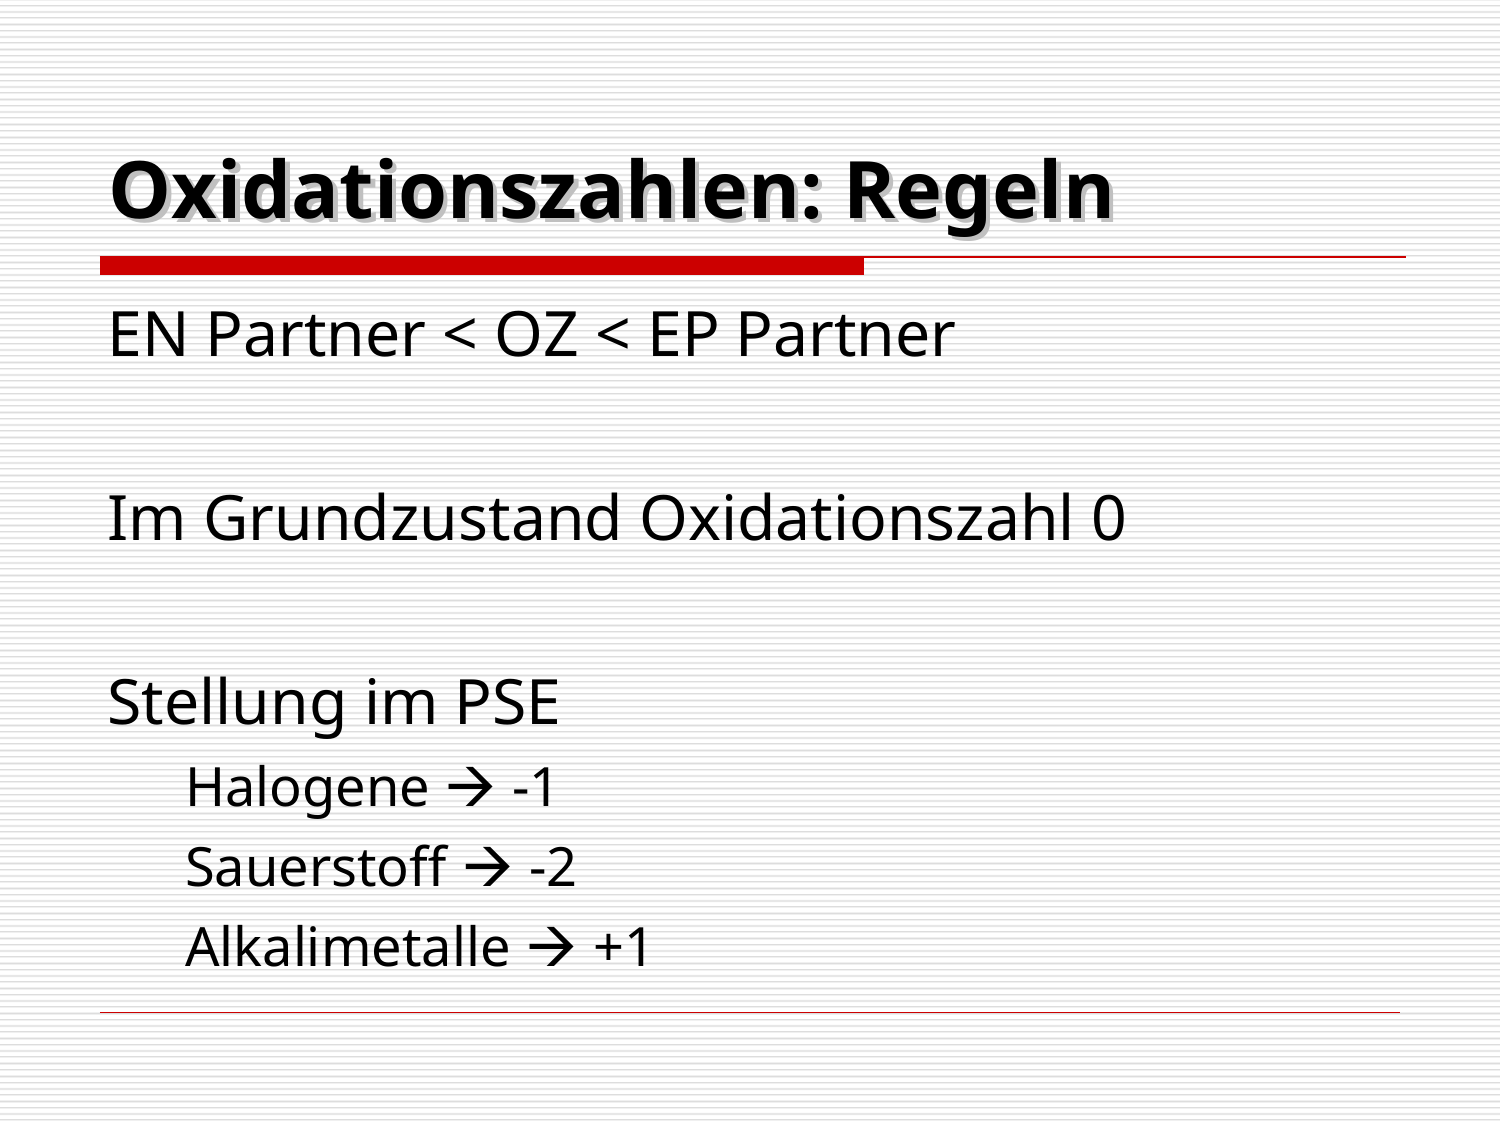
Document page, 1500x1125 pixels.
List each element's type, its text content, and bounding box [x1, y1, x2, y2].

picture [0, 0, 1500, 1125]
list EN Partner < OZ < EP Partner Im Grundzustand Oxidationszahl 0 Stellung im PSE Halogene  -1 Sauerstoff  -2 Alkalimetalle  +1 [92, 287, 1406, 988]
title Oxidationszahlen: Regeln [94, 49, 1407, 250]
